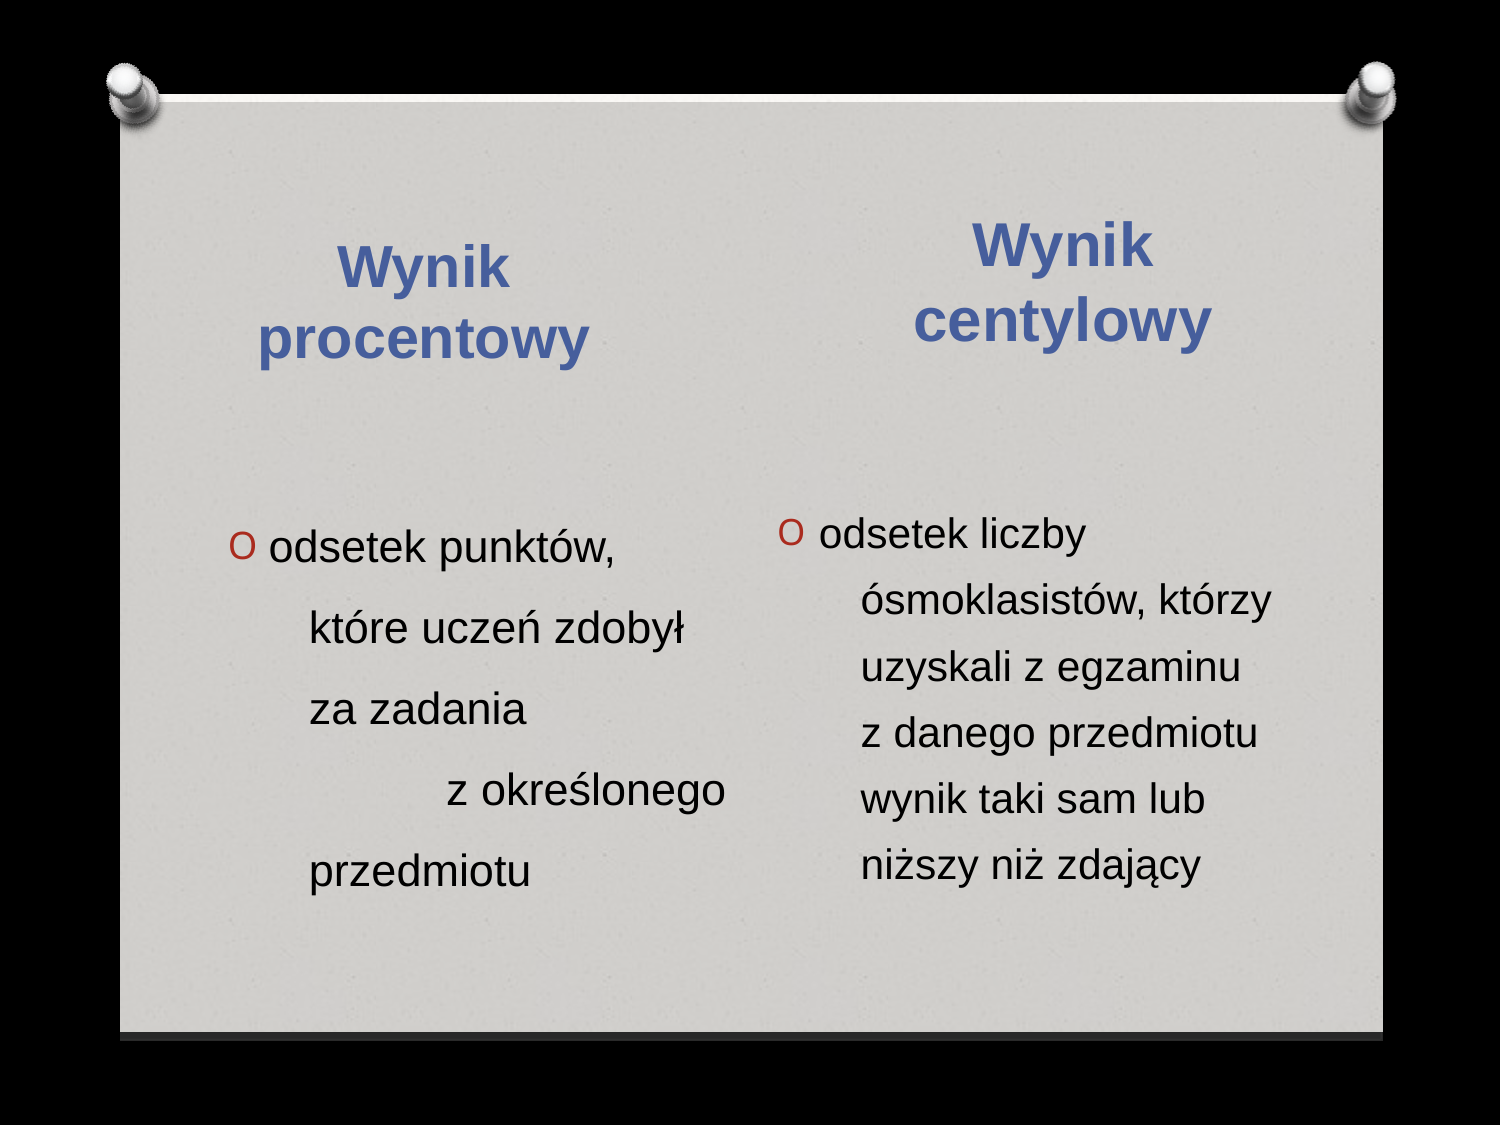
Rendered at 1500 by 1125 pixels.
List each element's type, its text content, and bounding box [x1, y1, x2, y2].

list Wynik procentowy [183, 219, 666, 379]
list odsetek punktów, które uczeń zdobył za zadania z określonego przedmiotu [213, 483, 743, 940]
list Wynik centylowy [832, 196, 1294, 362]
list odsetek liczby ósmoklasistów, którzy uzyskali z egzaminu z danego przedmiotu wynik taki sam lub niższy niż zdający [761, 483, 1292, 940]
